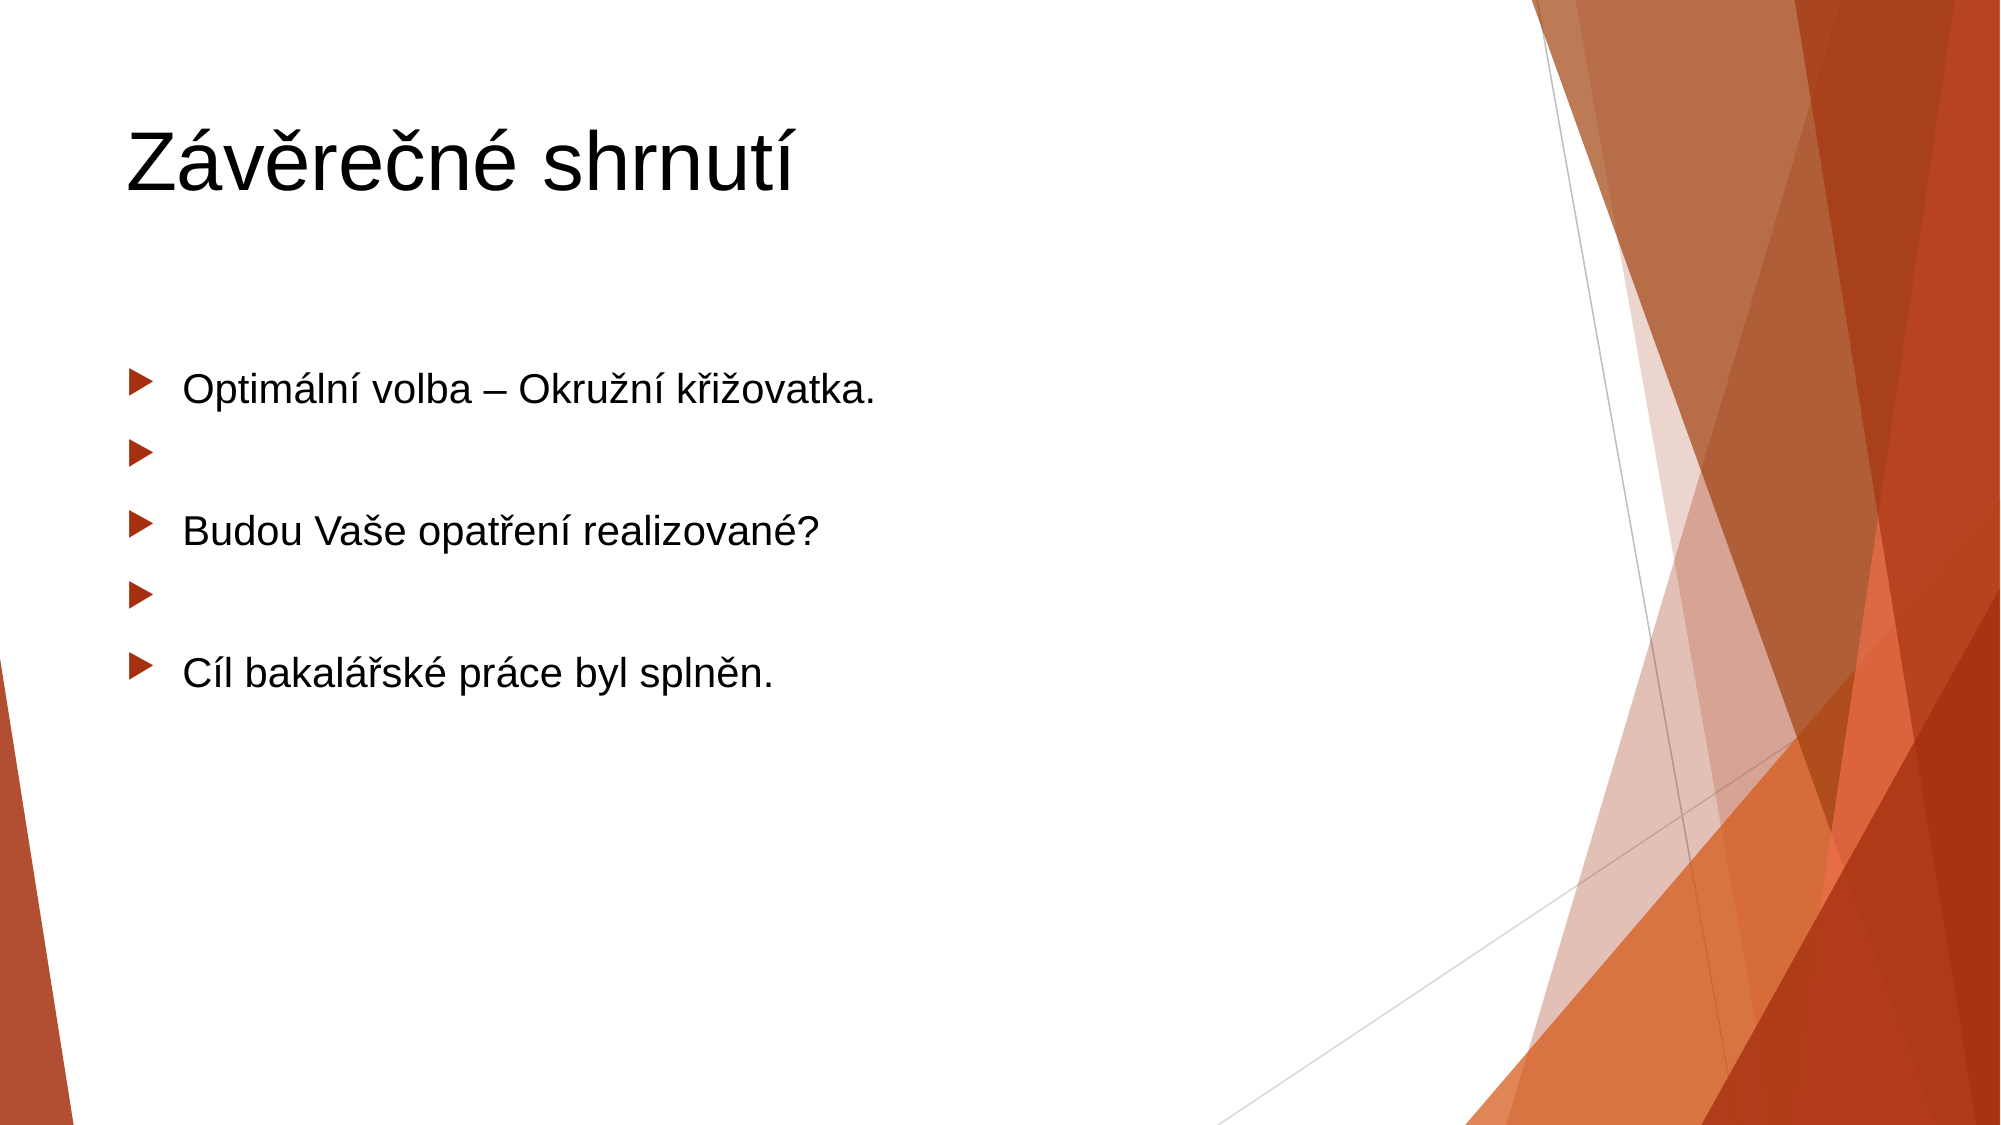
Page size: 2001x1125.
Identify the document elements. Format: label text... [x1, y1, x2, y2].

title Závěrečné shrnutí [111, 99, 1522, 317]
list Optimální volba – Okružní křižovatka. Budou Vaše opatření realizované? Cíl bakalářské práce byl splněn. [111, 354, 1522, 992]
